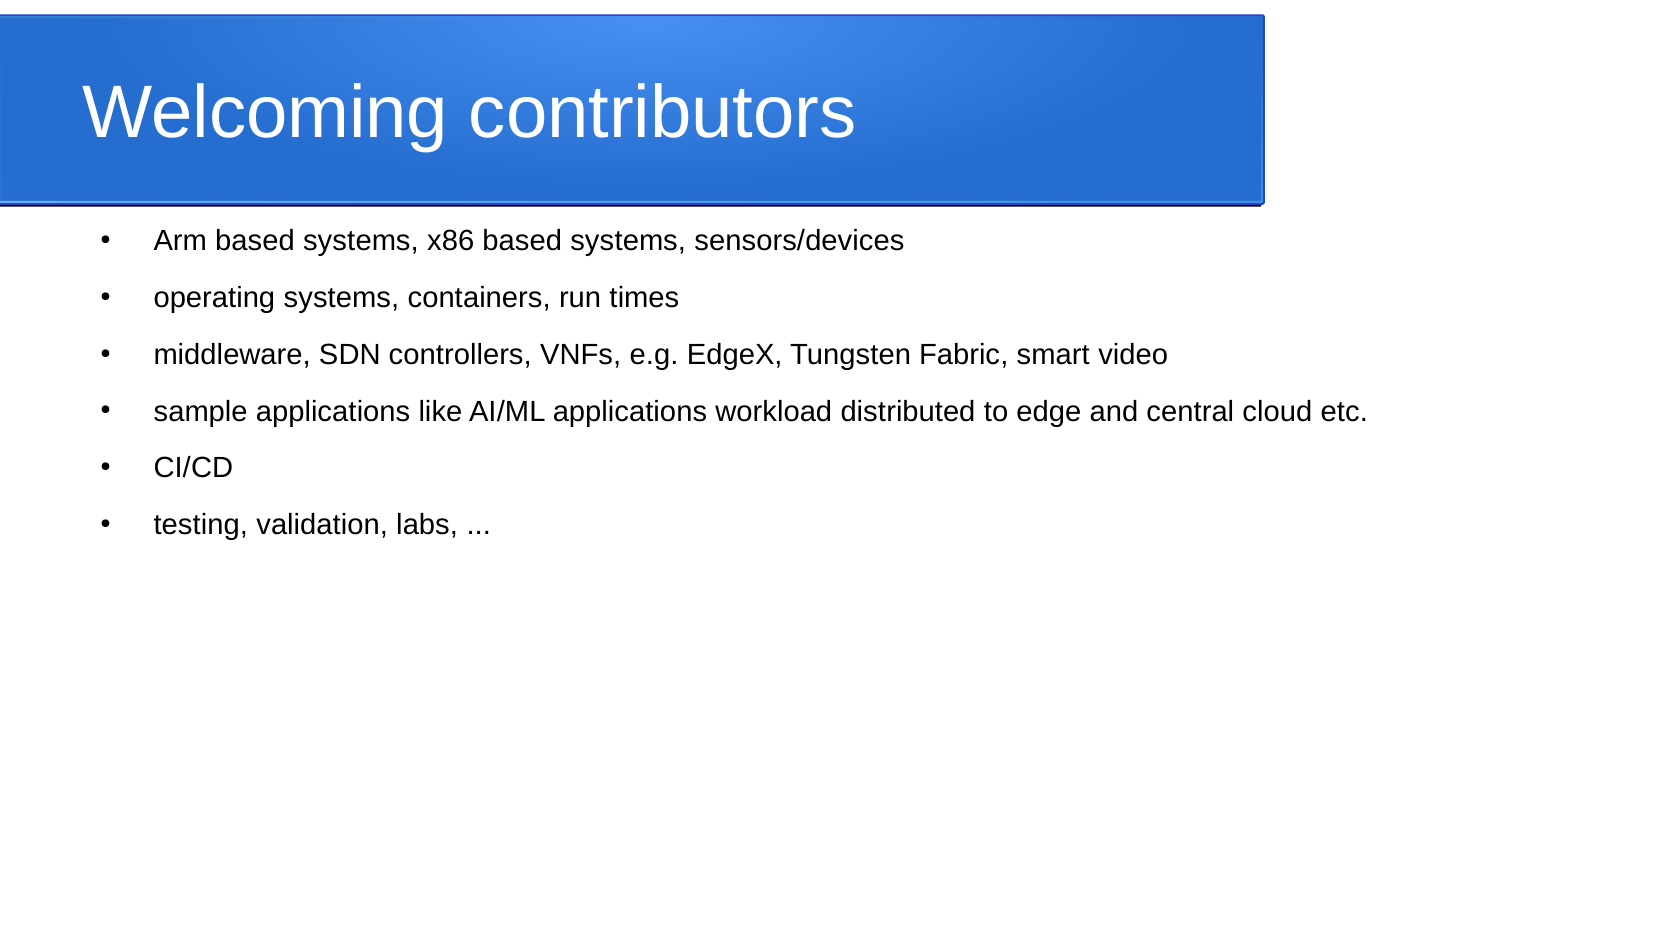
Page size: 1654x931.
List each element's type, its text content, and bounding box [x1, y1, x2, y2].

title Welcoming contributors [82, 35, 1235, 189]
list Arm based systems, x86 based systems, sensors/devices operating systems, containers, run times middleware, SDN controllers, VNFs, e.g. EdgeX, Tungsten Fabric, smart video sample applications like AI/ML applications workload distributed to edge and central cloud etc. CI/CD testing, validation, labs, ... [82, 224, 1571, 764]
